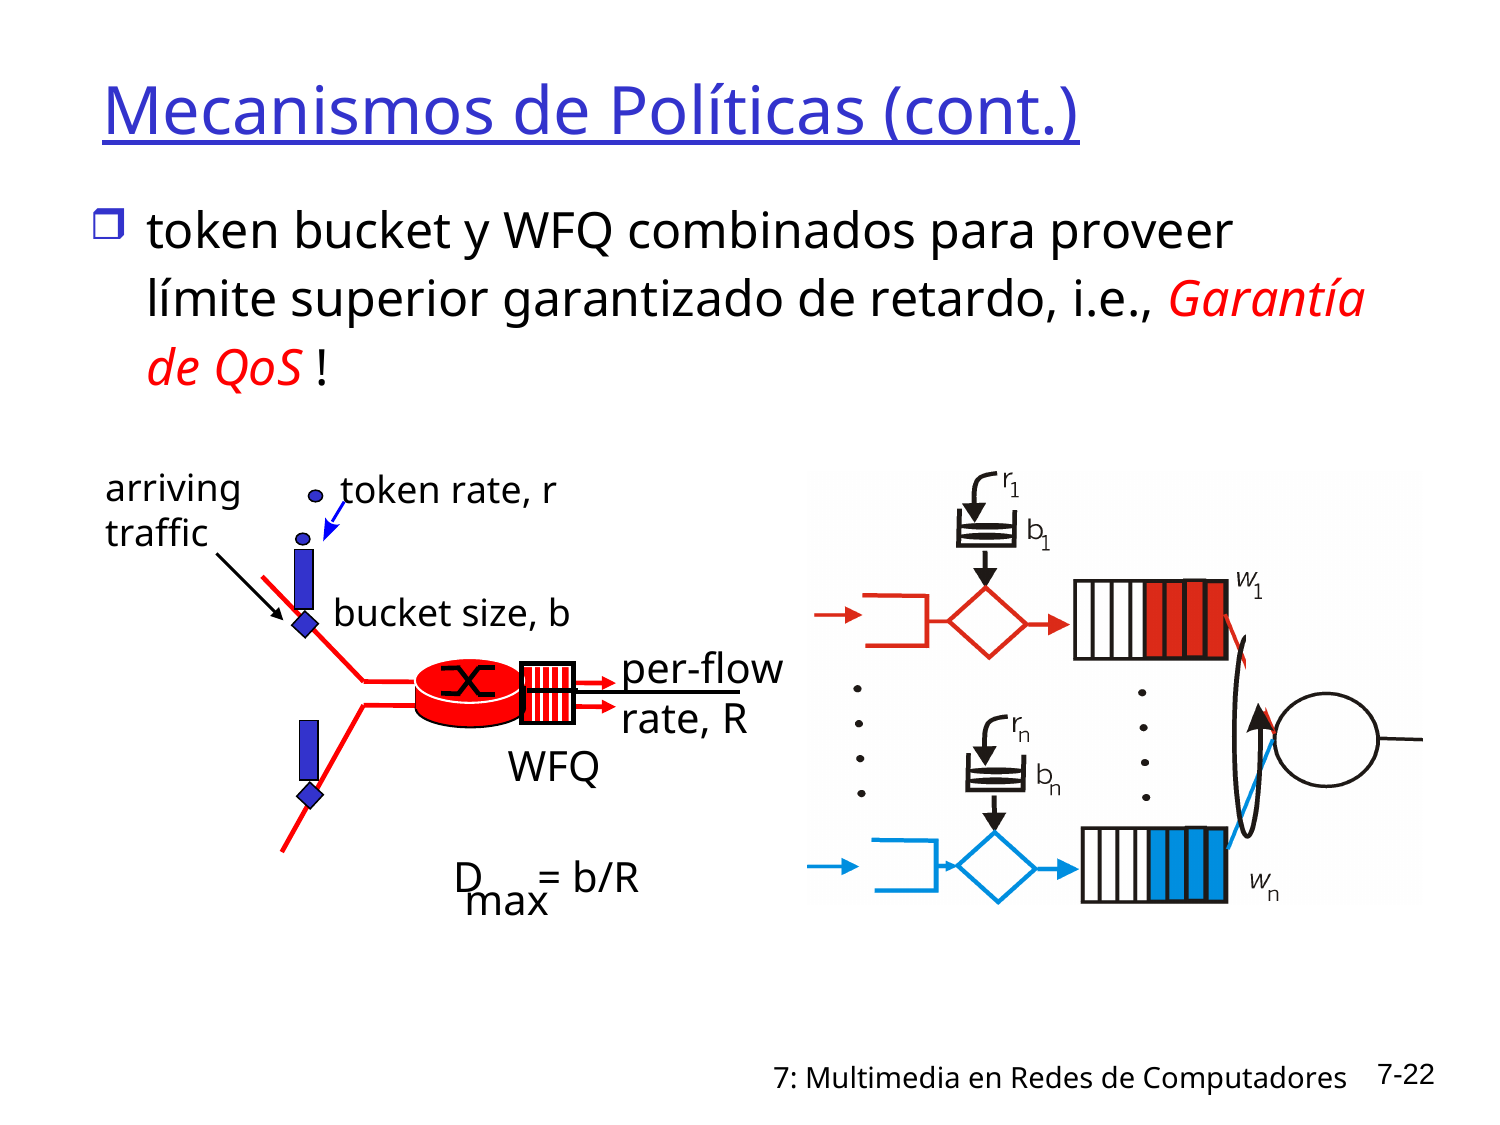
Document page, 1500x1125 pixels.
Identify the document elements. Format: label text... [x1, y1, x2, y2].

title Mecanismos de Políticas (cont.) [87, 37, 1363, 181]
text_box arriving traffic [90, 456, 257, 563]
picture [807, 471, 1423, 905]
text_box [414, 658, 519, 728]
text_box per-flow rate, R [605, 633, 799, 750]
text_box [562, 693, 571, 721]
text_box [535, 666, 540, 688]
text_box WFQ [492, 731, 627, 798]
list token bucket y WFQ combinados para proveer límite superior garantizado de retardo, i.e., Garantía de QoS ! [75, 187, 1391, 513]
text_box [543, 666, 549, 688]
text_box [291, 611, 319, 638]
text_box [552, 693, 558, 721]
text_box [294, 549, 313, 609]
text_box [543, 693, 549, 721]
text_box max [449, 866, 564, 932]
text_box [296, 782, 324, 809]
text_box [524, 666, 532, 721]
text_box [562, 666, 571, 688]
text_box [552, 666, 558, 688]
text_box [535, 693, 540, 721]
text_box [308, 490, 323, 502]
text_box token rate, r [325, 458, 573, 519]
text_box D = b/R [438, 843, 655, 909]
text_box [295, 533, 310, 545]
text_box [299, 720, 318, 780]
text_box bucket size, b [318, 581, 587, 642]
